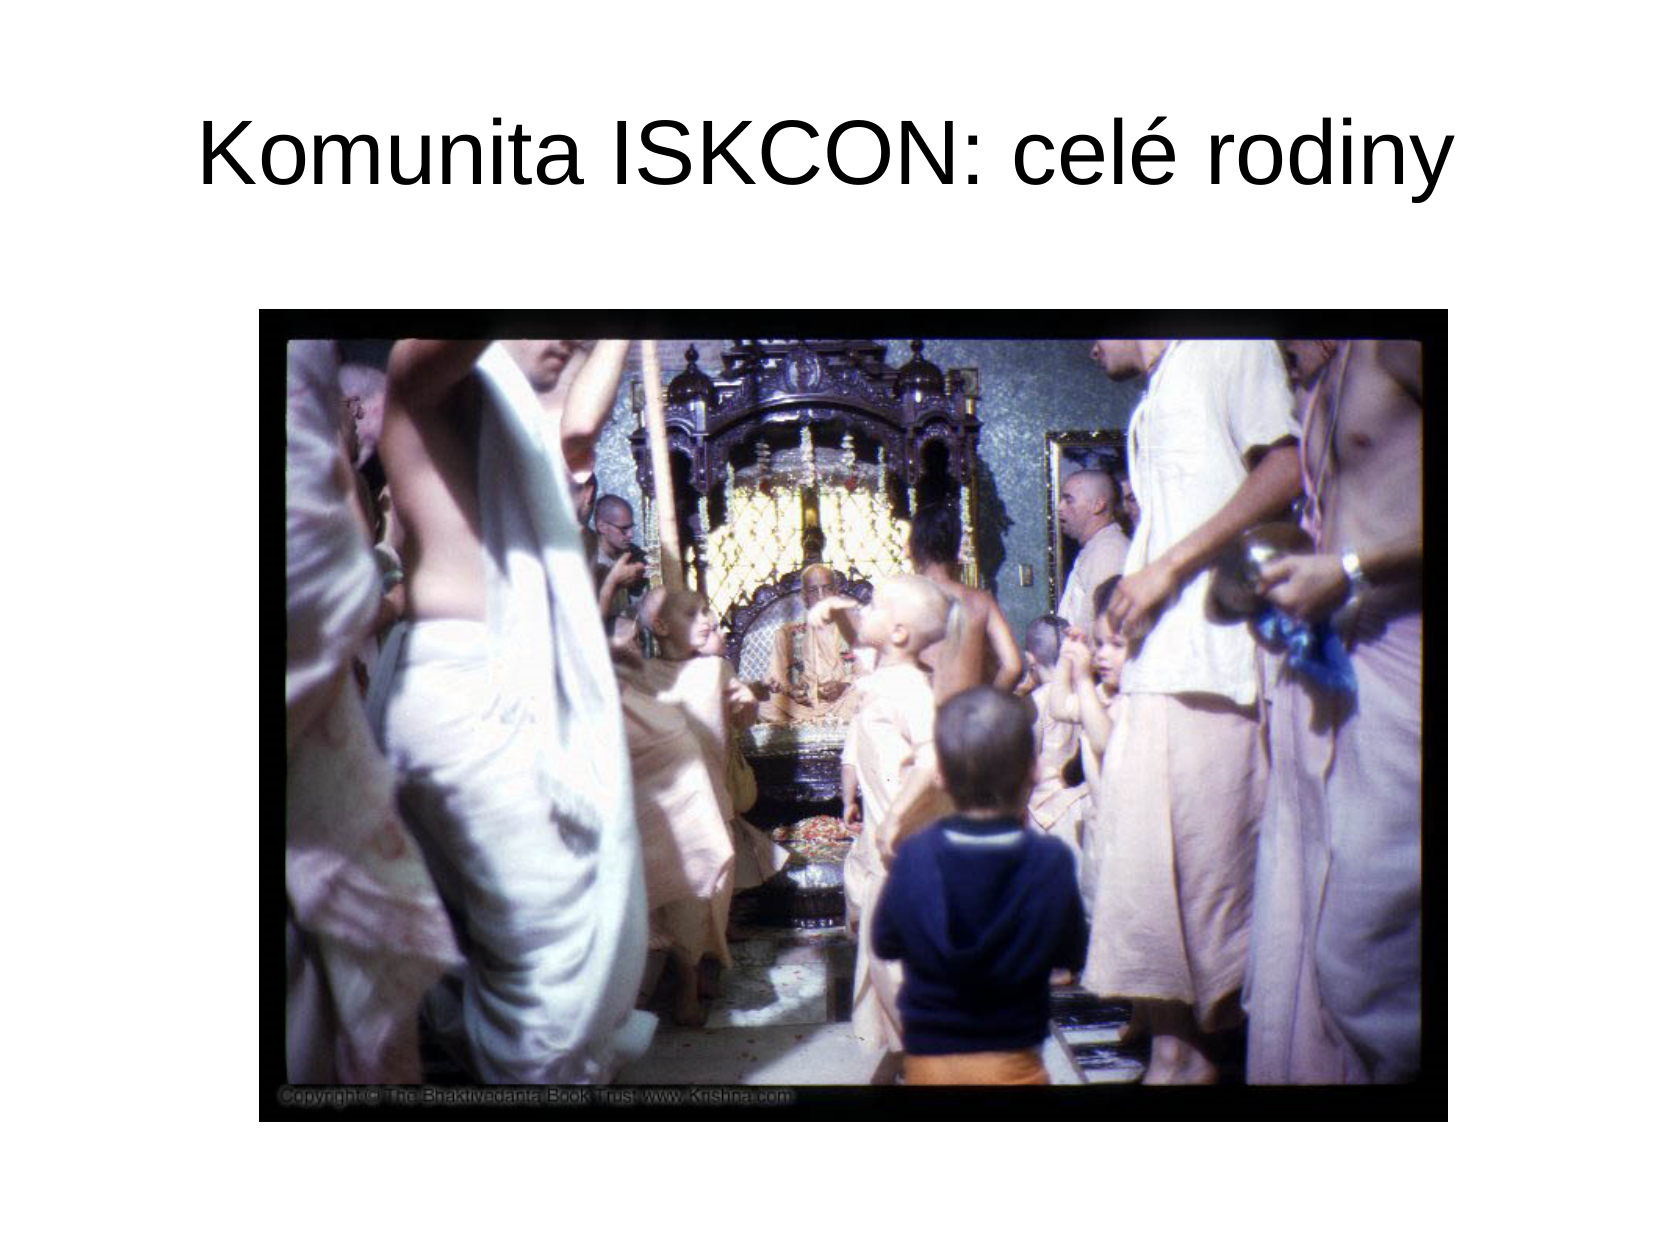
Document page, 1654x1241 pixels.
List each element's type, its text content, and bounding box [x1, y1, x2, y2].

title Komunita ISKCON: celé rodiny [82, 49, 1571, 257]
picture [259, 309, 1448, 1123]
